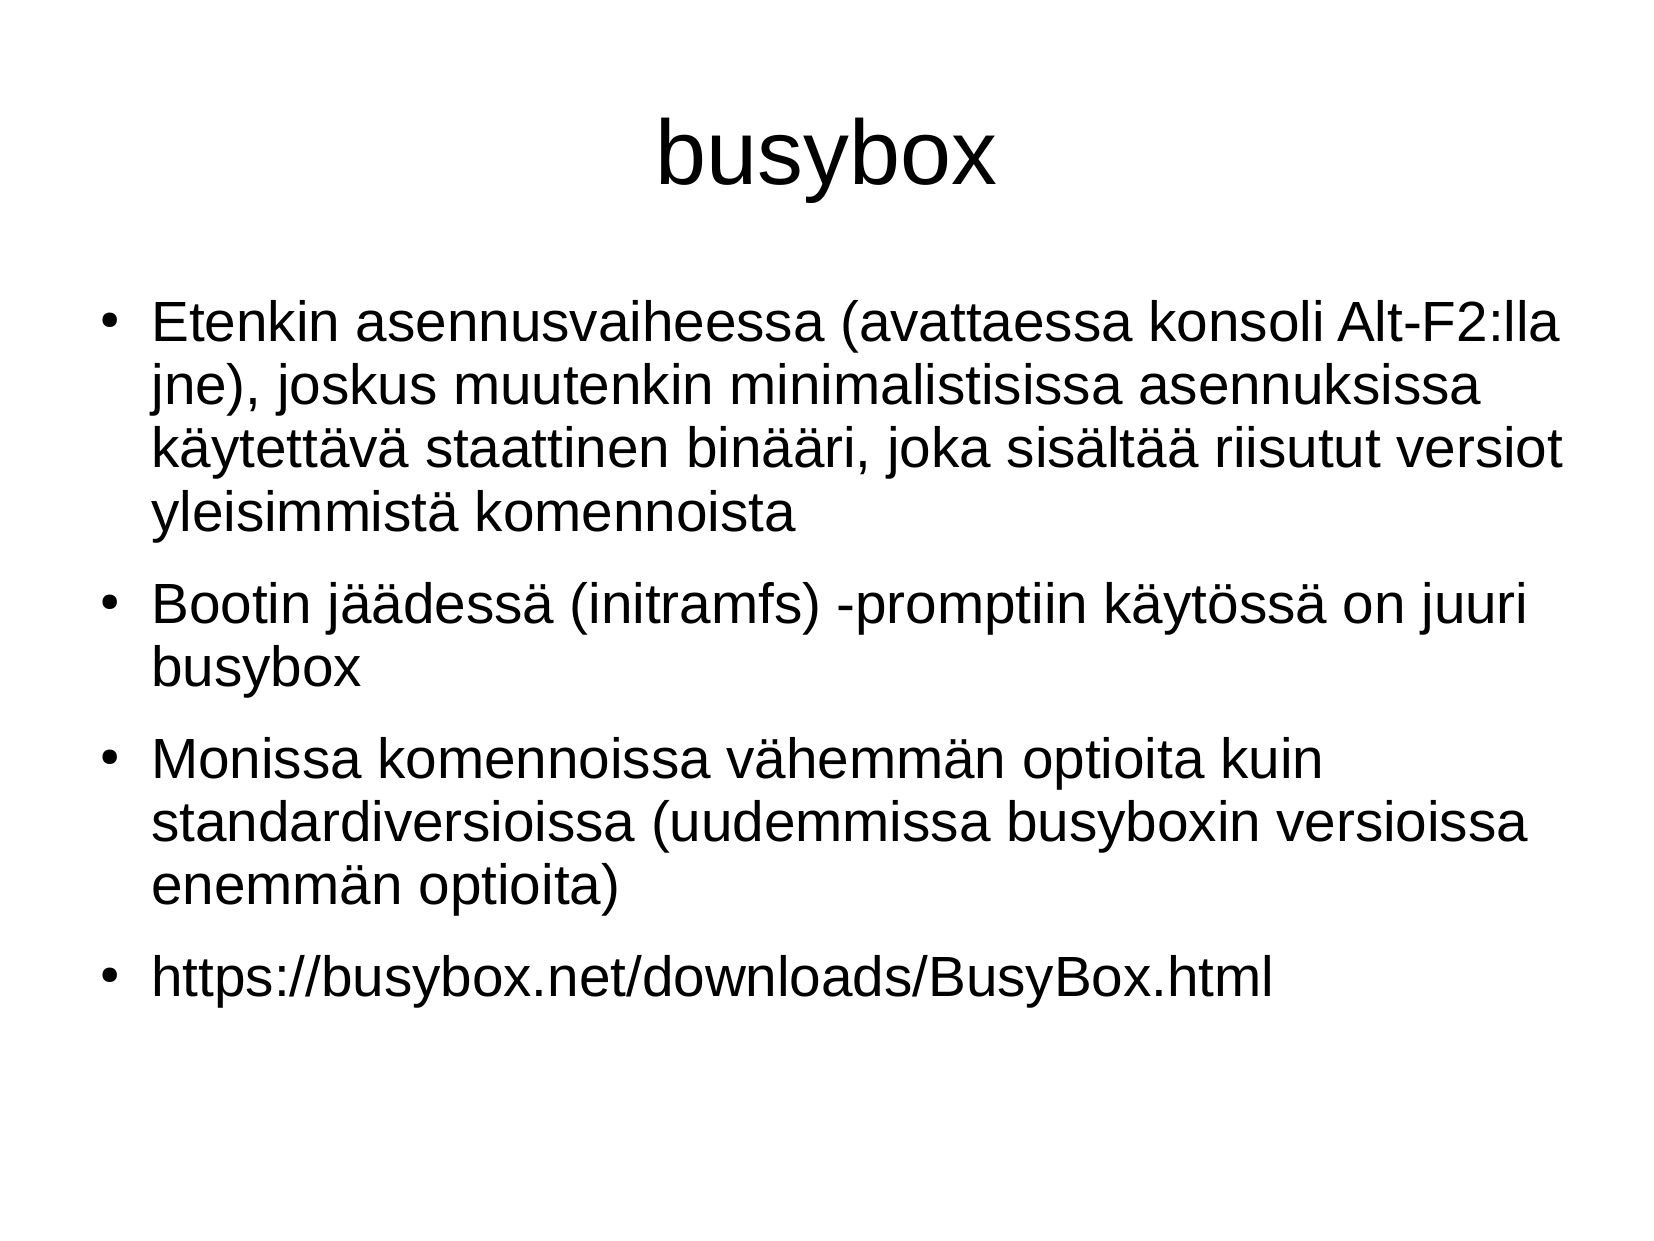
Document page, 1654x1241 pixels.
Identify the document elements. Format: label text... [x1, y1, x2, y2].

list Etenkin asennusvaiheessa (avattaessa konsoli Alt-F2:lla jne), joskus muutenkin minimalistisissa asennuksissa käytettävä staattinen binääri, joka sisältää riisutut versiot yleisimmistä komennoista Bootin jäädessä (initramfs) -promptiin käytössä on juuri busybox Monissa komennoissa vähemmän optioita kuin standardiversioissa (uudemmissa busyboxin versioissa enemmän optioita) https://busybox.net/downloads/BusyBox.html [82, 290, 1571, 1010]
title busybox [82, 49, 1571, 257]
